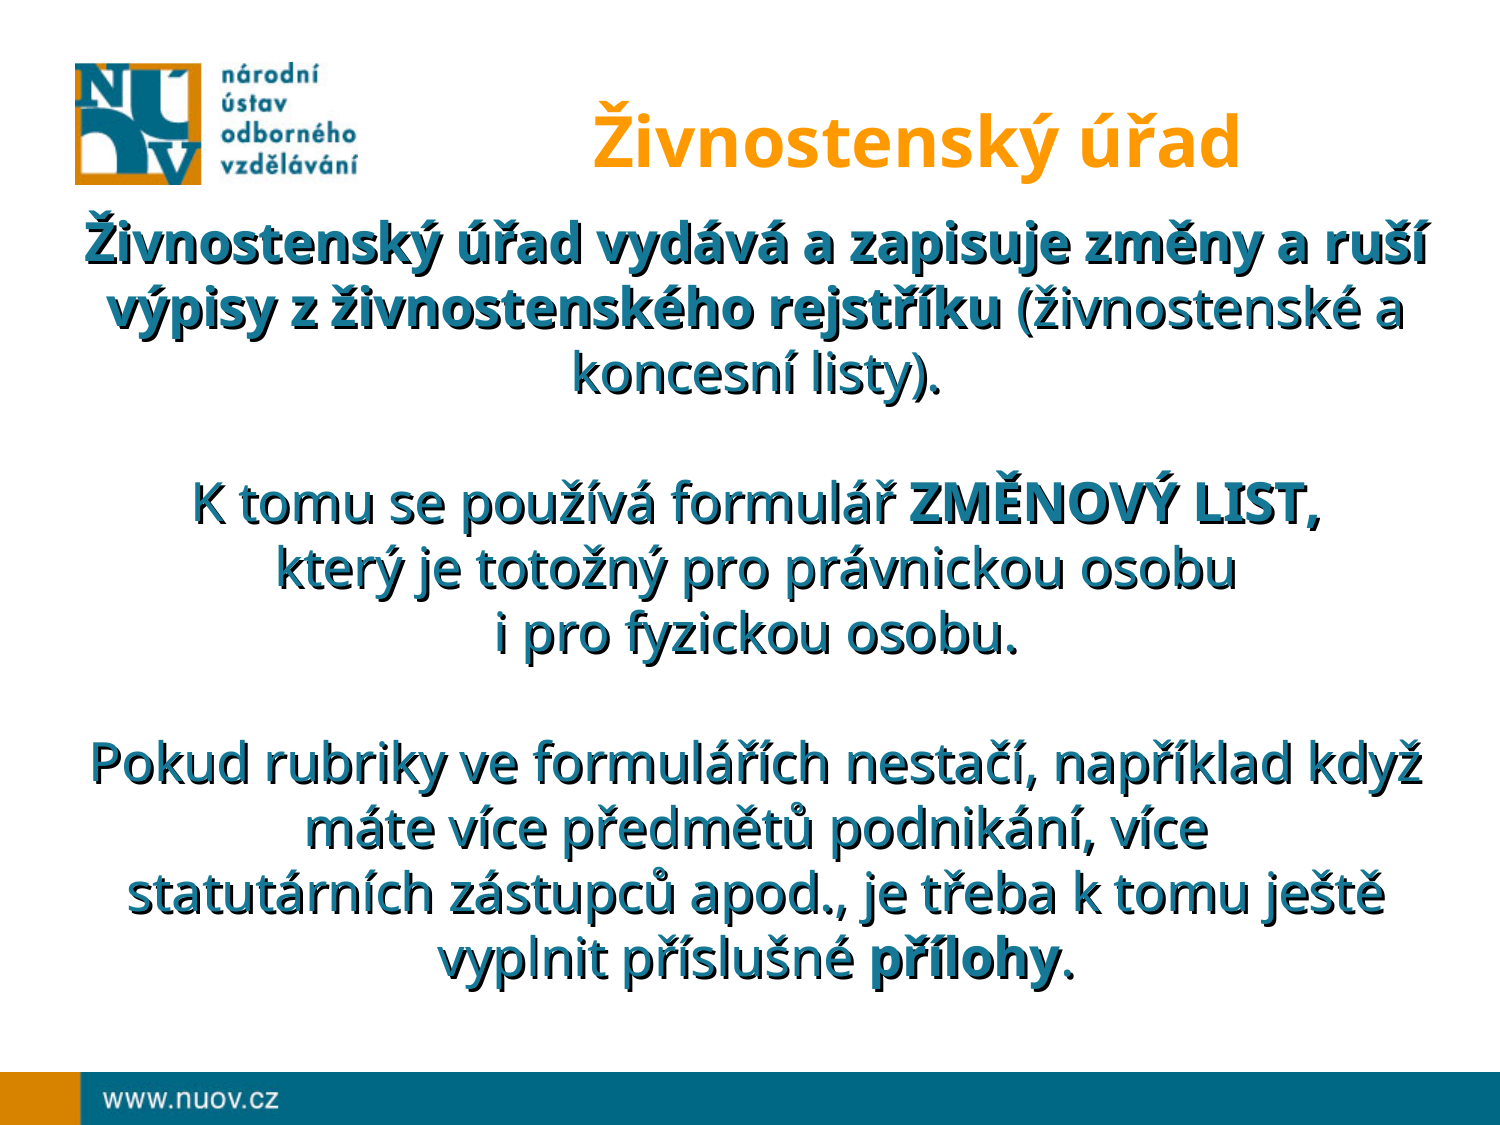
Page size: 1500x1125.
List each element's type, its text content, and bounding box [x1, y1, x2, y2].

text_box [0, 1072, 1500, 1125]
text_box Živnostenský úřad vydává a zapisuje změny a ruší výpisy z živnostenského rejstříku (živnostenské a koncesní listy). K tomu se používá formulář ZMĚNOVÝ LIST, který je totožný pro právnickou osobu i pro fyzickou osobu. Pokud rubriky ve formulářích nestačí, například když máte více předmětů podnikání, více statutárních zástupců apod., je třeba k tomu ještě vyplnit příslušné přílohy. [50, 199, 1463, 995]
text_box [75, 62, 358, 185]
title Živnostenský úřad [412, 45, 1425, 199]
